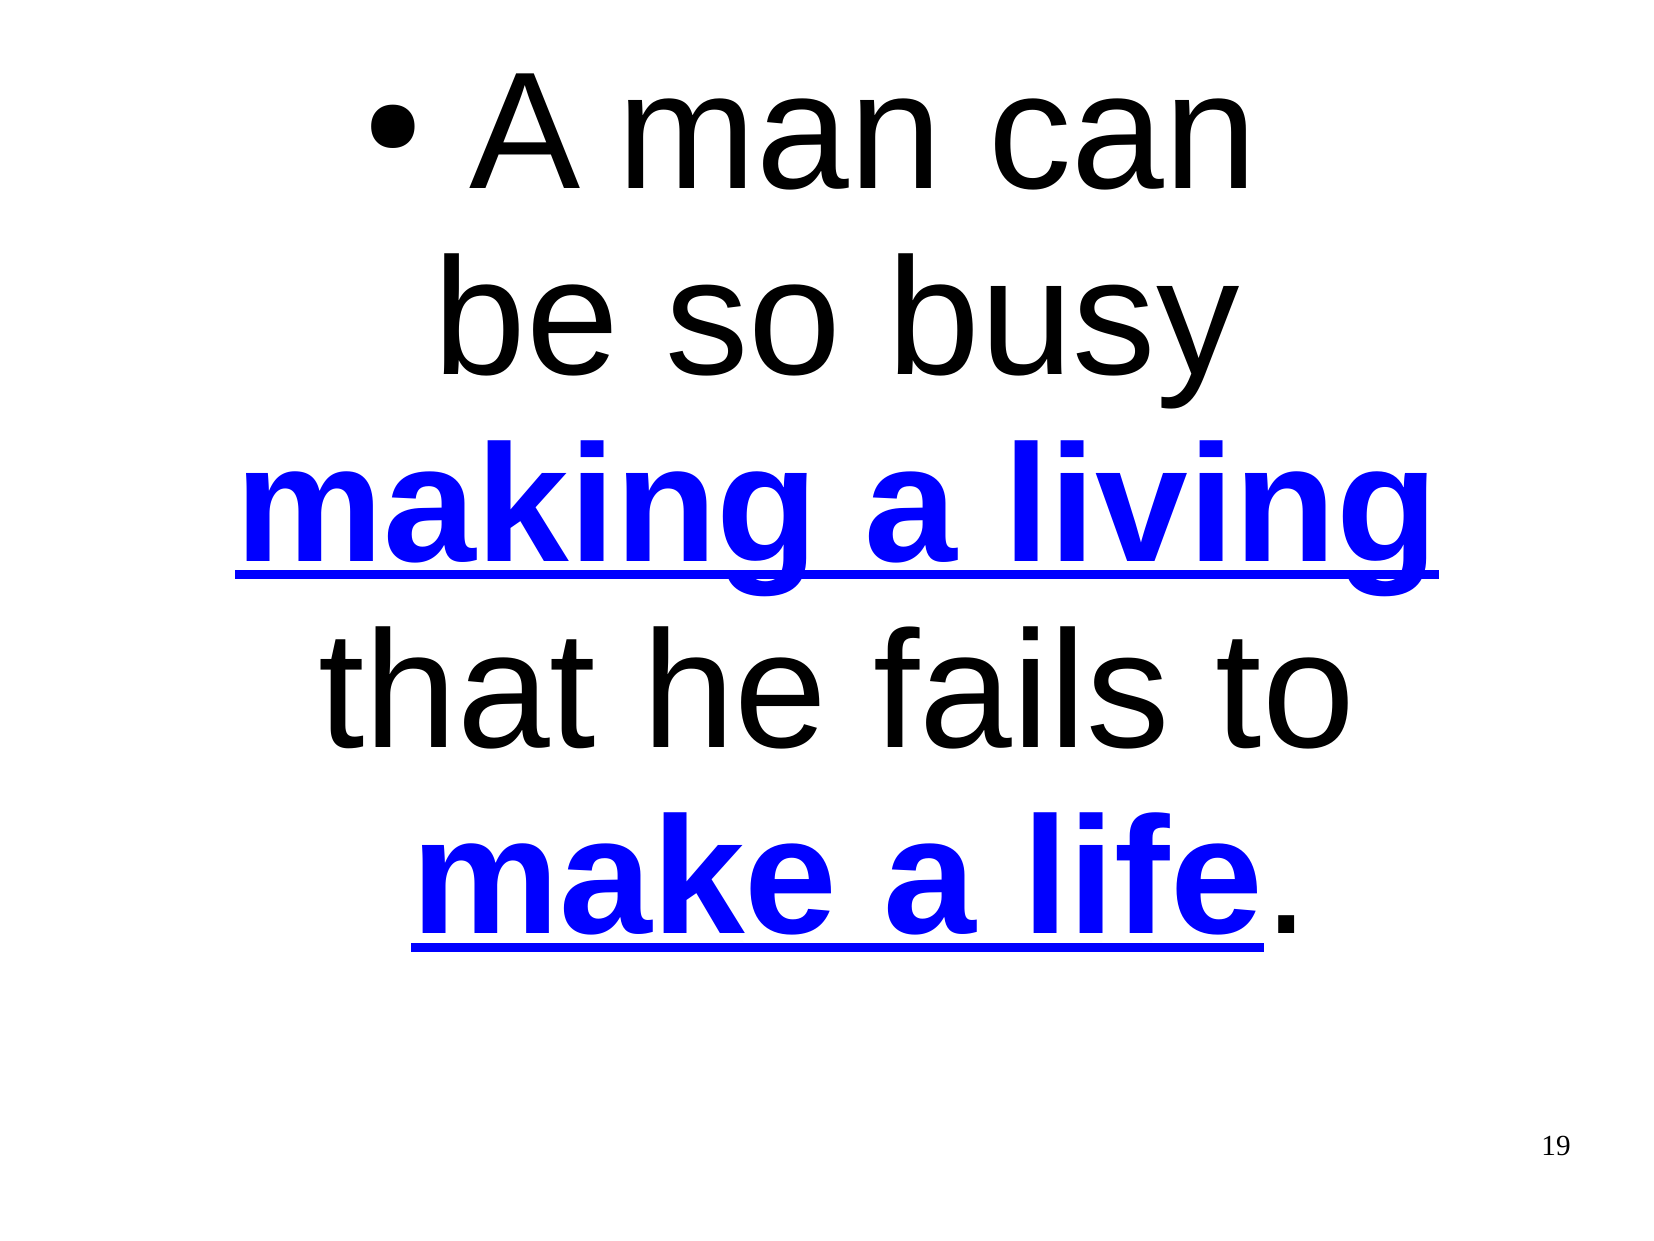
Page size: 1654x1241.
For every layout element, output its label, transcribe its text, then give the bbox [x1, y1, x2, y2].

list A man can be so busy making a living that he fails to make a life. [37, 37, 1613, 1201]
